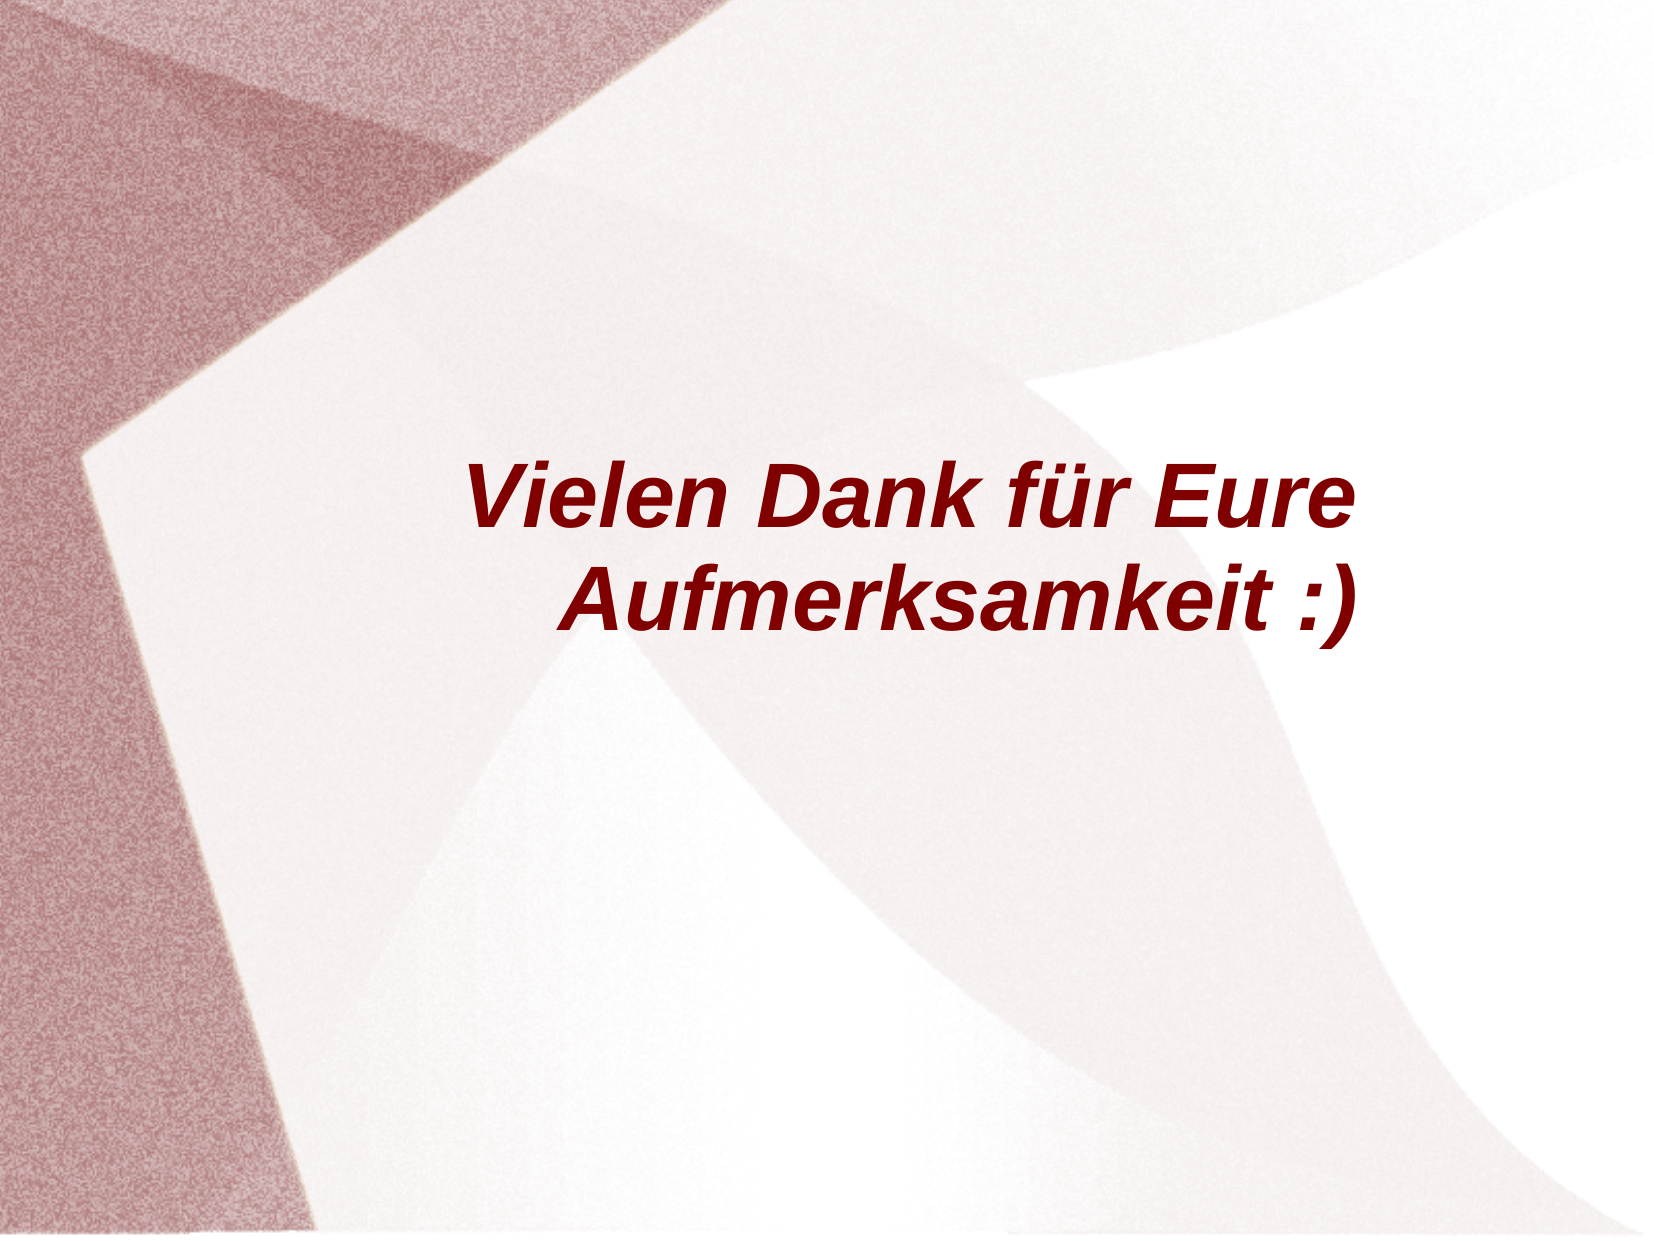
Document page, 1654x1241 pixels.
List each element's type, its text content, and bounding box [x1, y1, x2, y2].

picture [0, 0, 1654, 1241]
title Vielen Dank für Eure Aufmerksamkeit :) [265, 385, 1359, 709]
